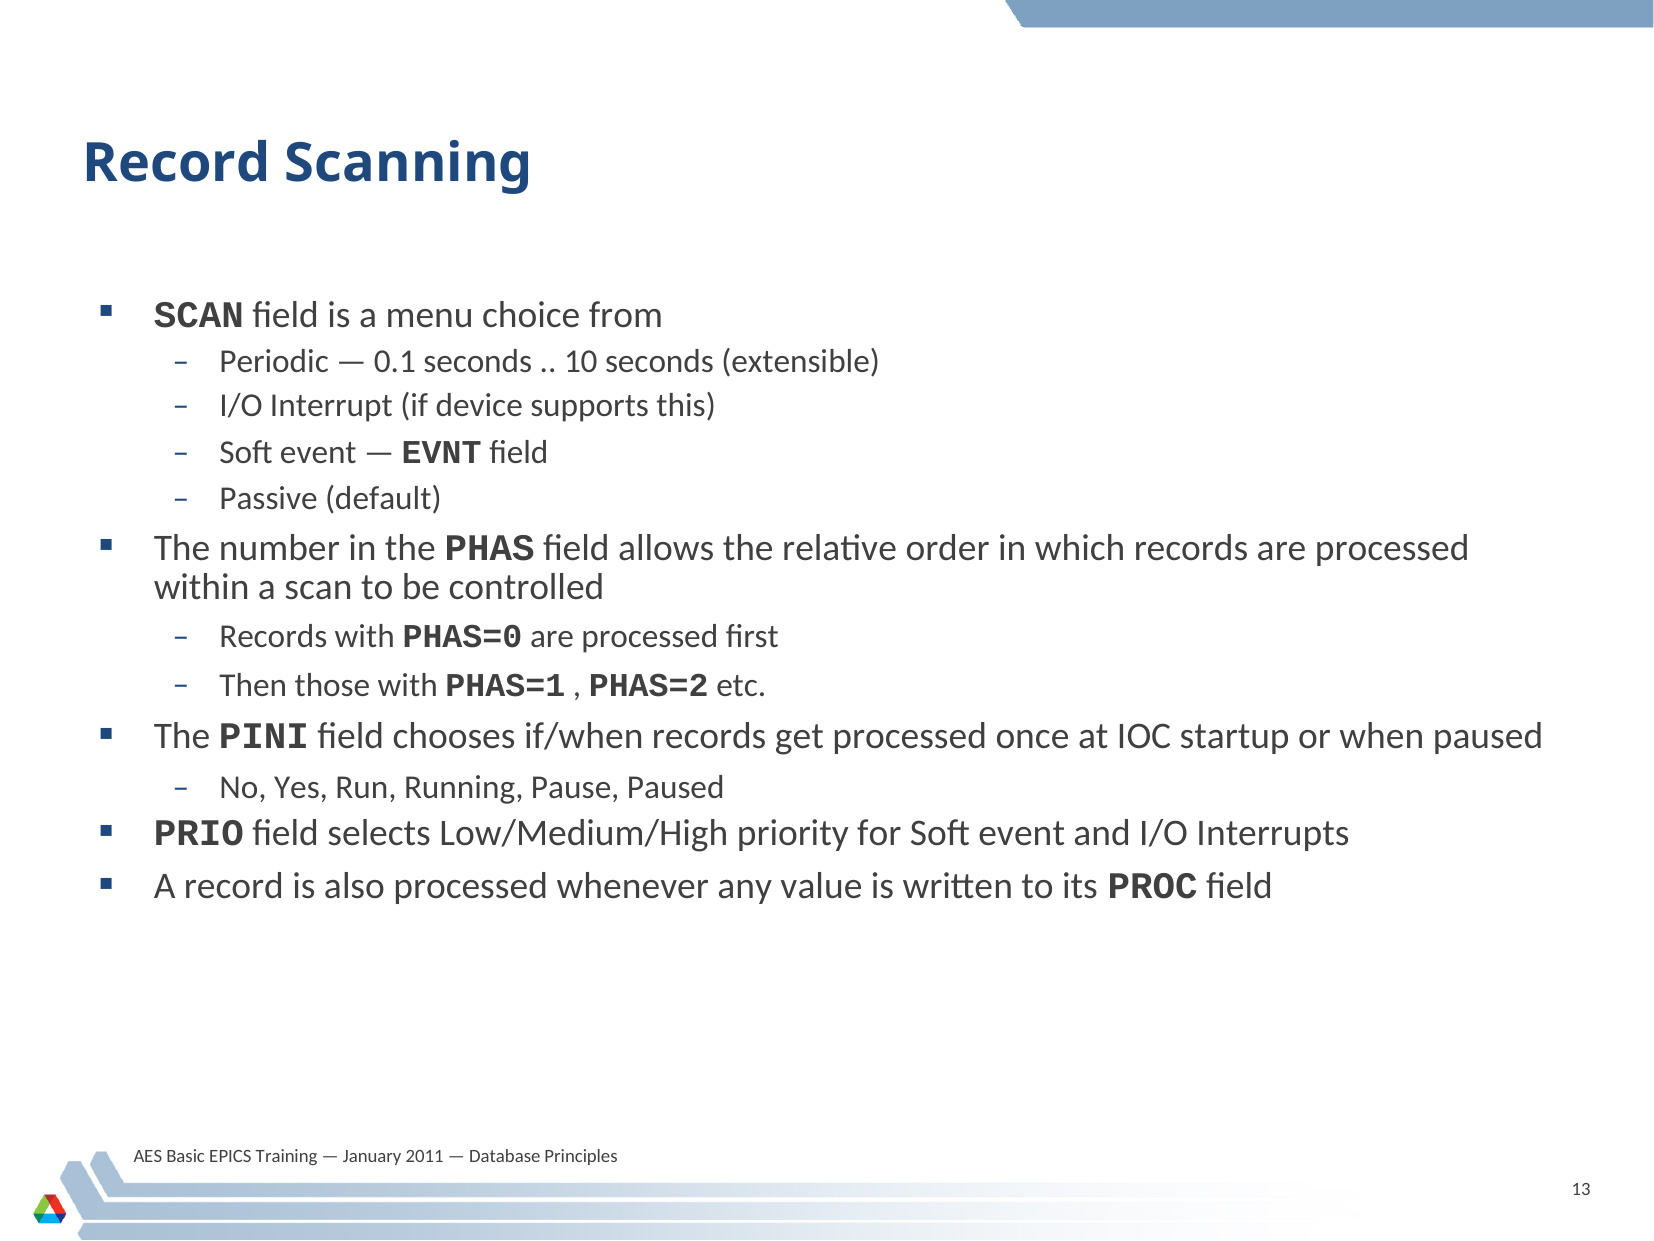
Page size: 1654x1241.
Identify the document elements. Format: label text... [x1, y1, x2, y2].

picture [0, 1143, 1654, 1240]
list SCAN field is a menu choice from Periodic — 0.1 seconds .. 10 seconds (extensible) I/O Interrupt (if device supports this) Soft event — EVNT field Passive (default) The number in the PHAS field allows the relative order in which records are processed within a scan to be controlled Records with PHAS=0 are processed first Then those with PHAS=1 , PHAS=2 etc. The PINI field chooses if/when records get processed once at IOC startup or when paused No, Yes, Run, Running, Pause, Paused PRIO field selects Low/Medium/High priority for Soft event and I/O Interrupts A record is also processed whenever any value is written to its PROC field [82, 289, 1571, 1123]
title Record Scanning [82, 128, 1571, 192]
picture [0, 0, 1654, 29]
